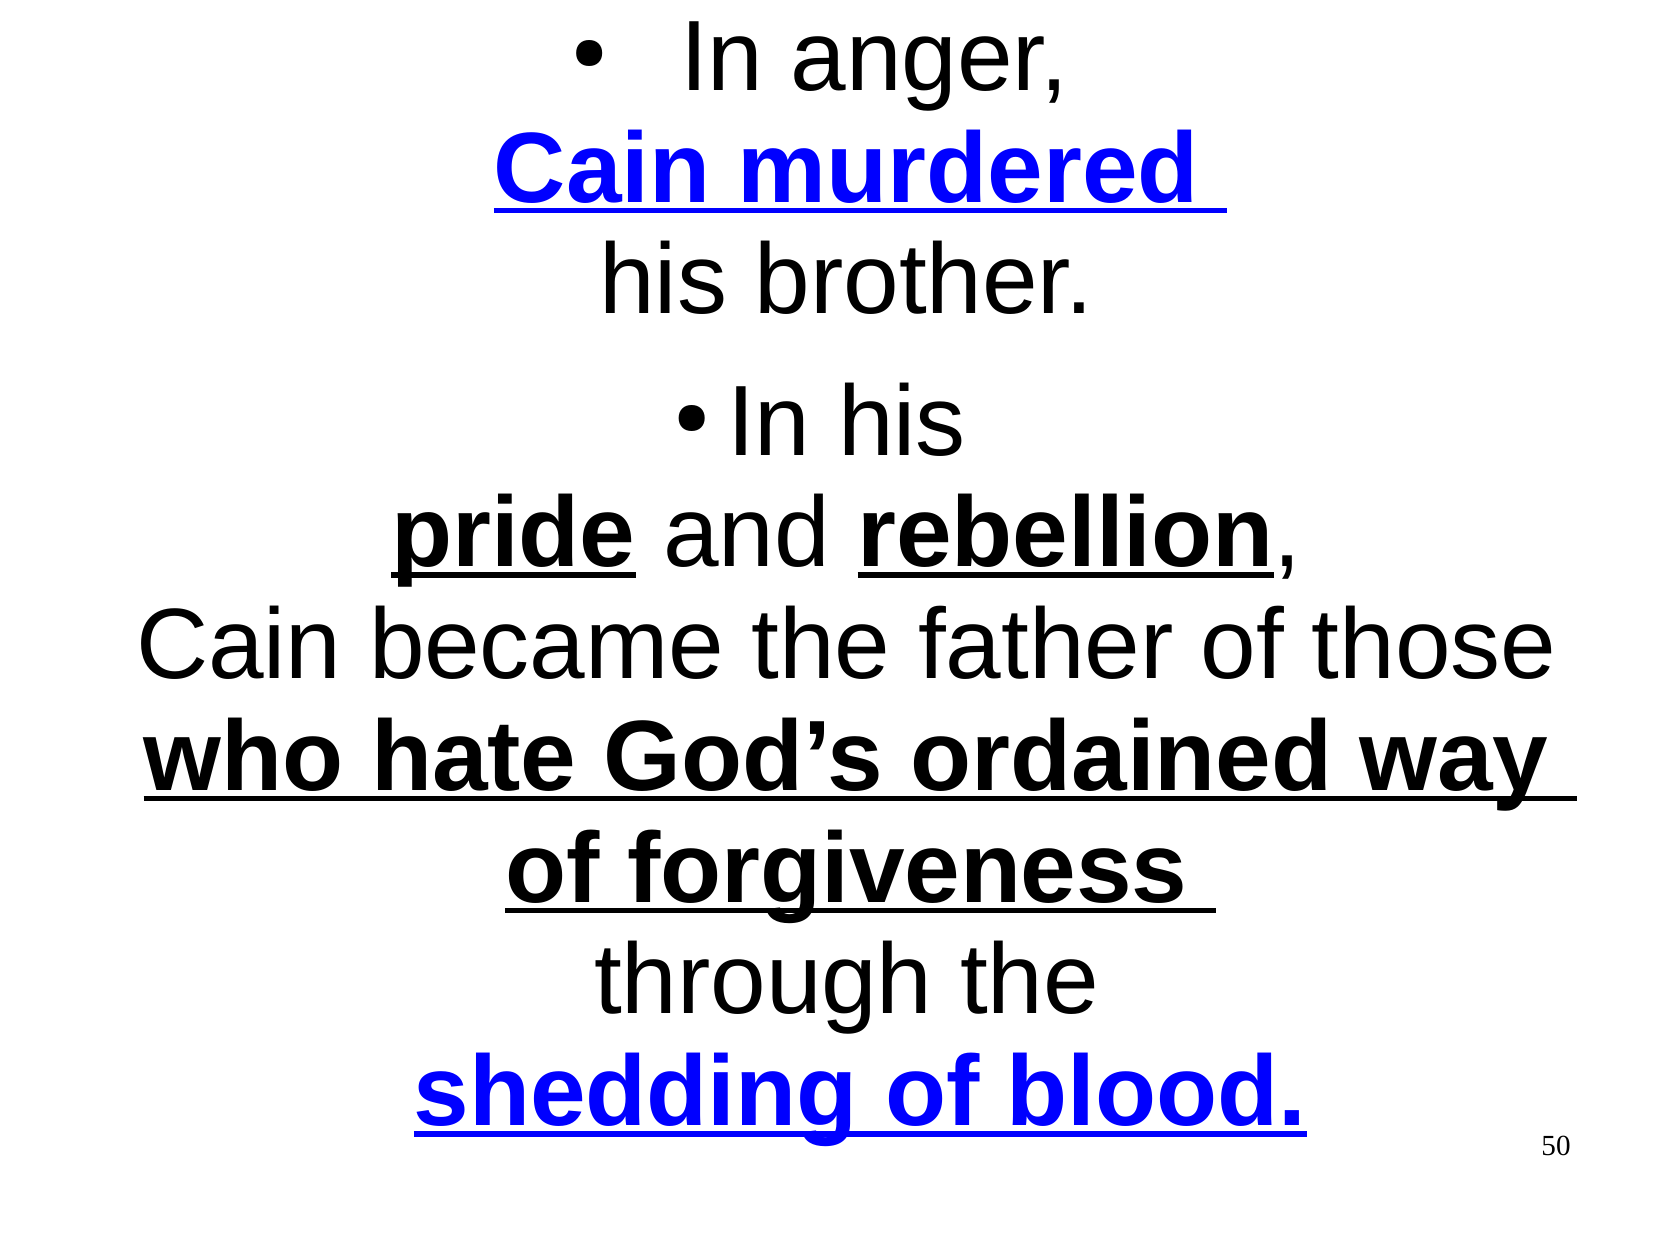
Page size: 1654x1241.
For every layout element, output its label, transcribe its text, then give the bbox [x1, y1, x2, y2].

list In anger, Cain murdered his brother. In his pride and rebellion, Cain became the father of those who hate God’s ordained way of forgiveness through the shedding of blood. [0, 0, 1651, 1238]
